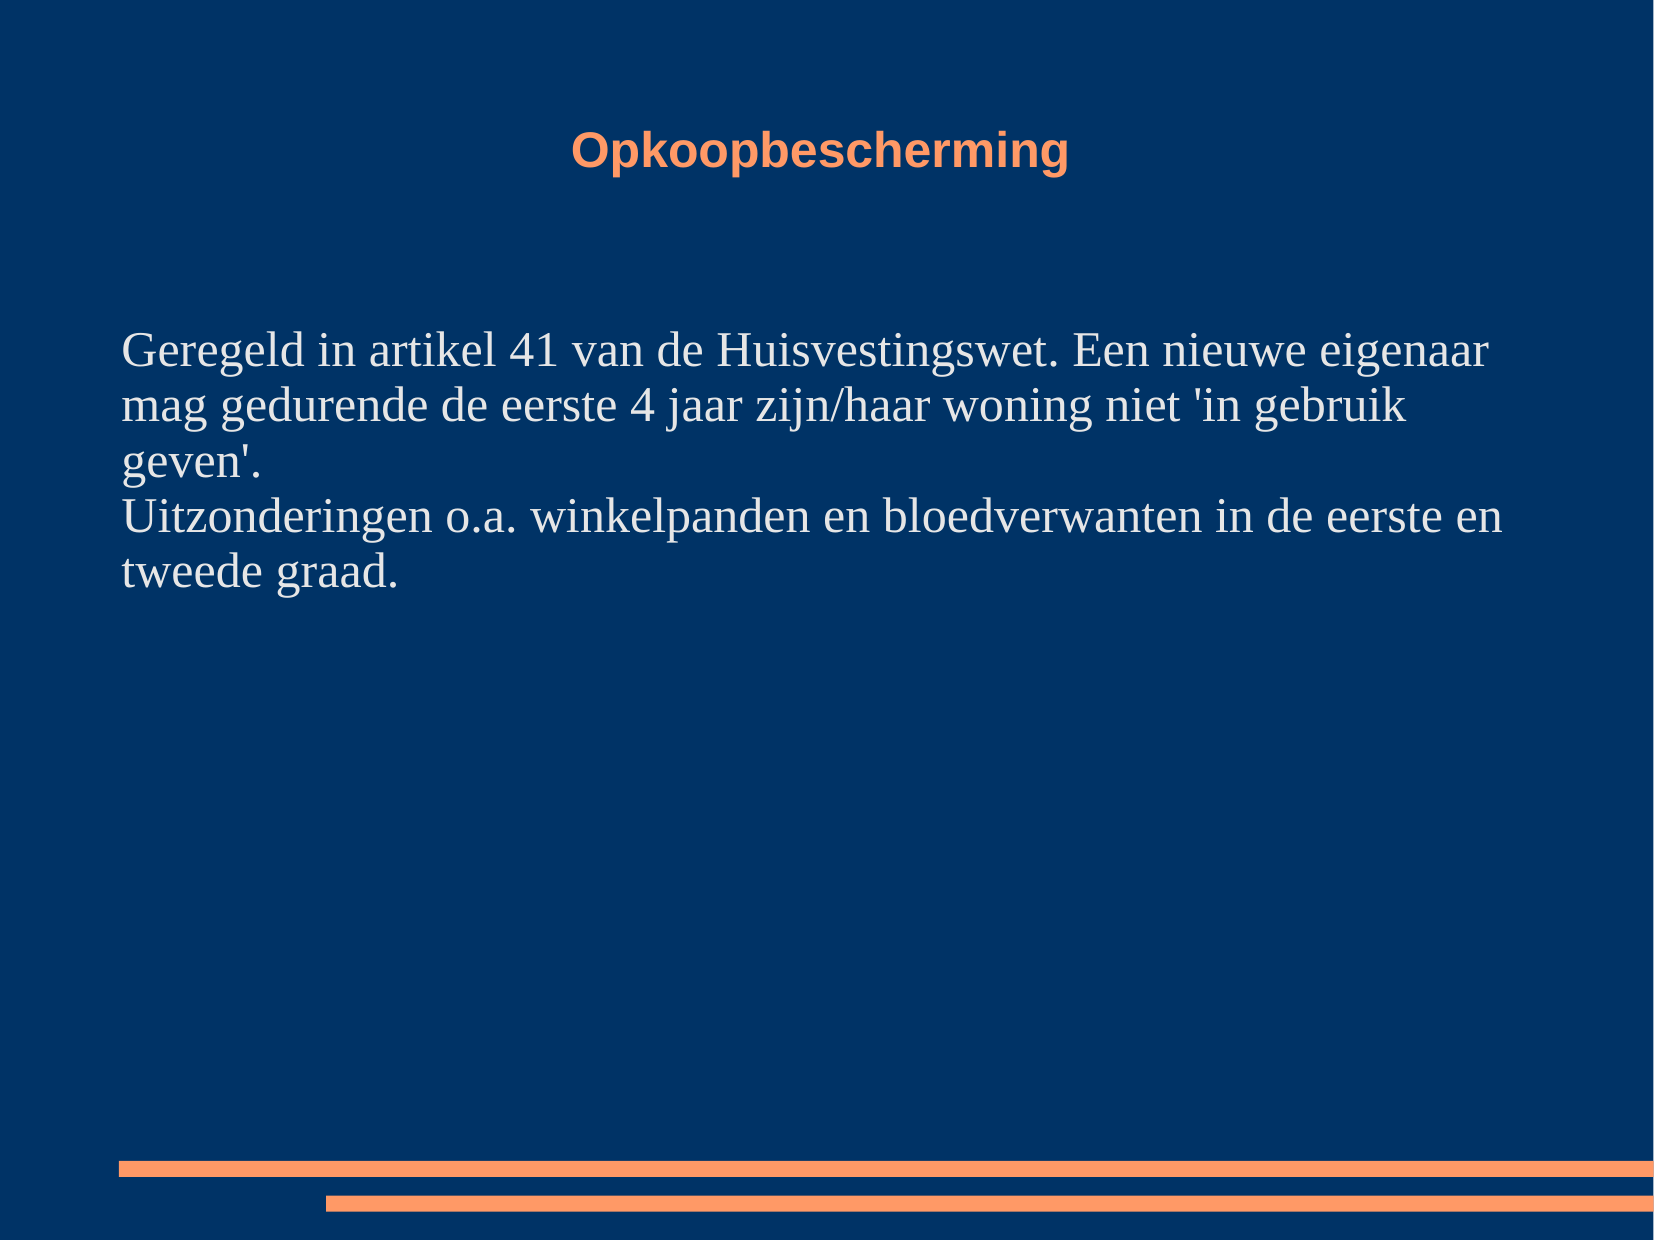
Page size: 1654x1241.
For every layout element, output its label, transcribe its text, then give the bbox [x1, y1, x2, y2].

title Opkoopbescherming [121, 46, 1534, 254]
list Geregeld in artikel 41 van de Huisvestingswet. Een nieuwe eigenaar mag gedurende de eerste 4 jaar zijn/haar woning niet 'in gebruik geven'. Uitzonderingen o.a. winkelpanden en bloedverwanten in de eerste en tweede graad. [121, 322, 1561, 1132]
